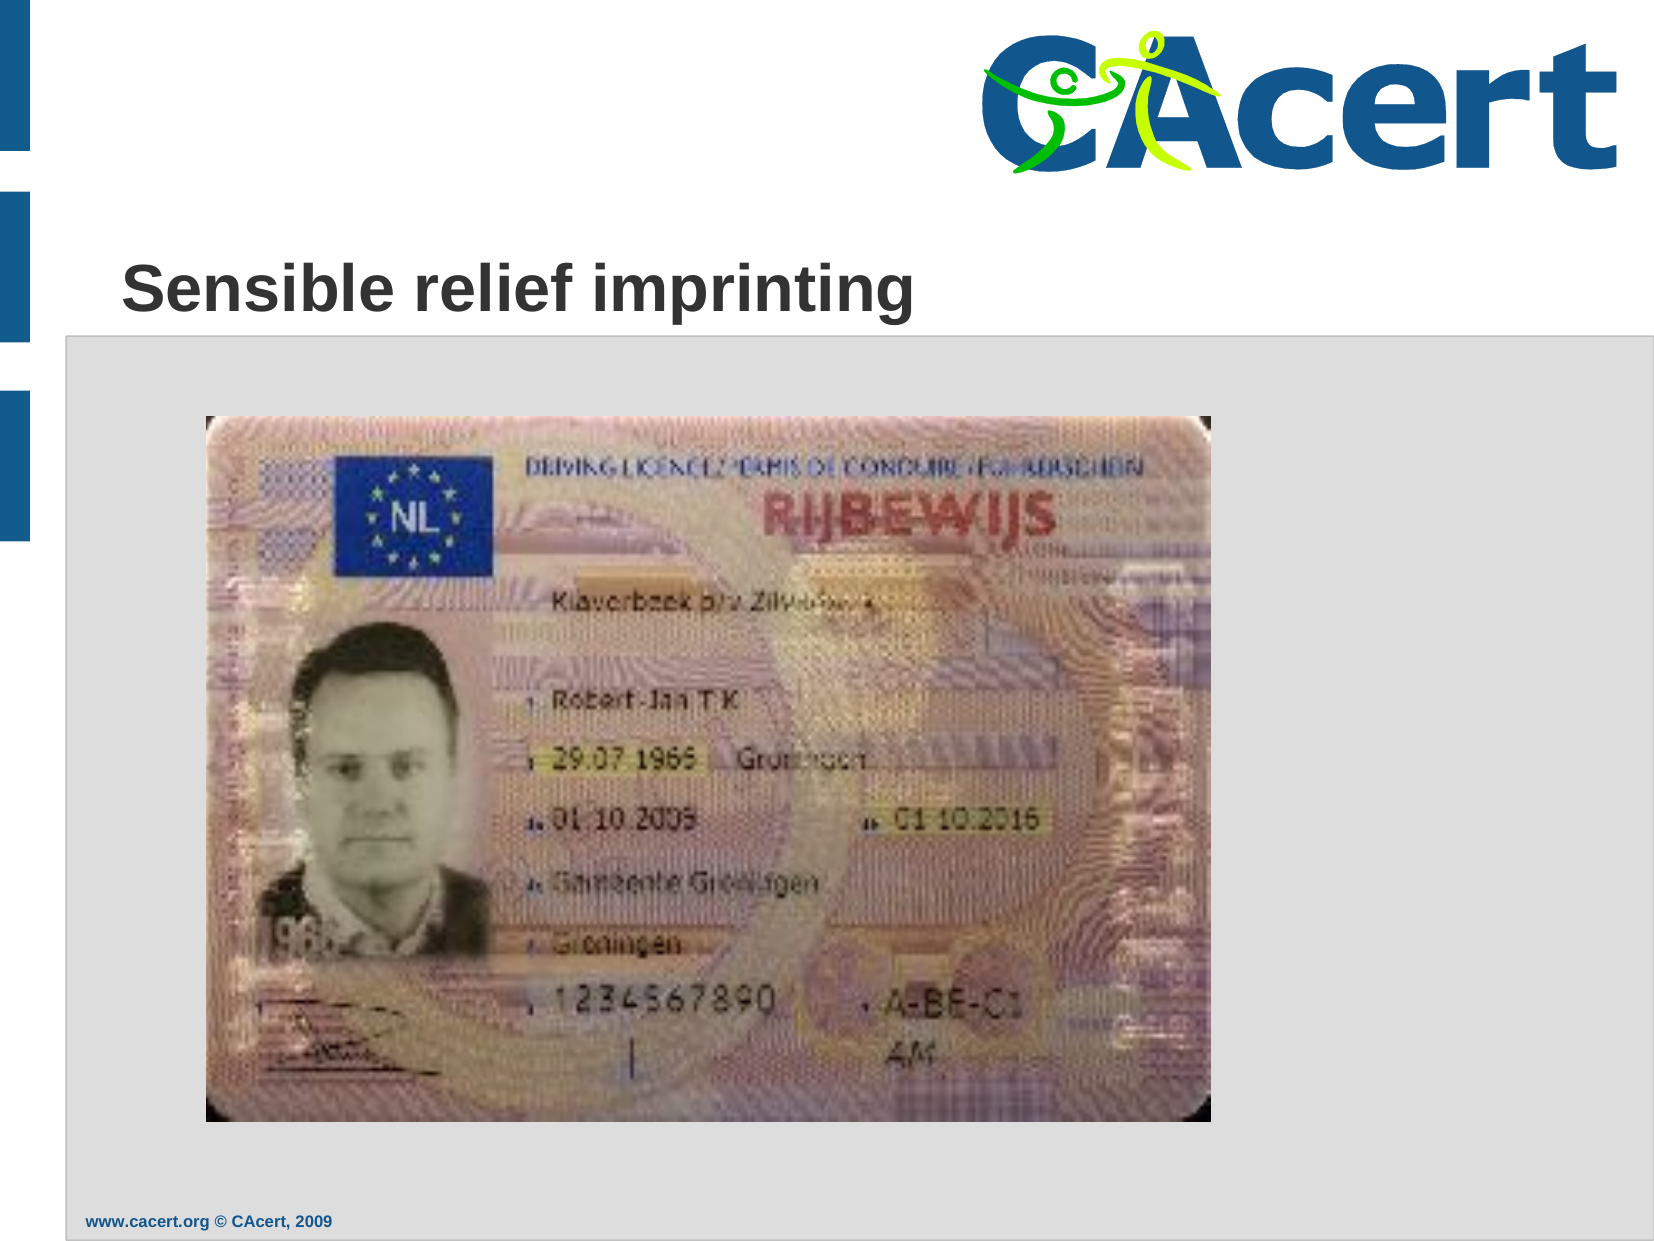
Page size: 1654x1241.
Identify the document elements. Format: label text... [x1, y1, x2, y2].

picture [206, 416, 1211, 1123]
title Sensible relief imprinting [121, 167, 1533, 326]
